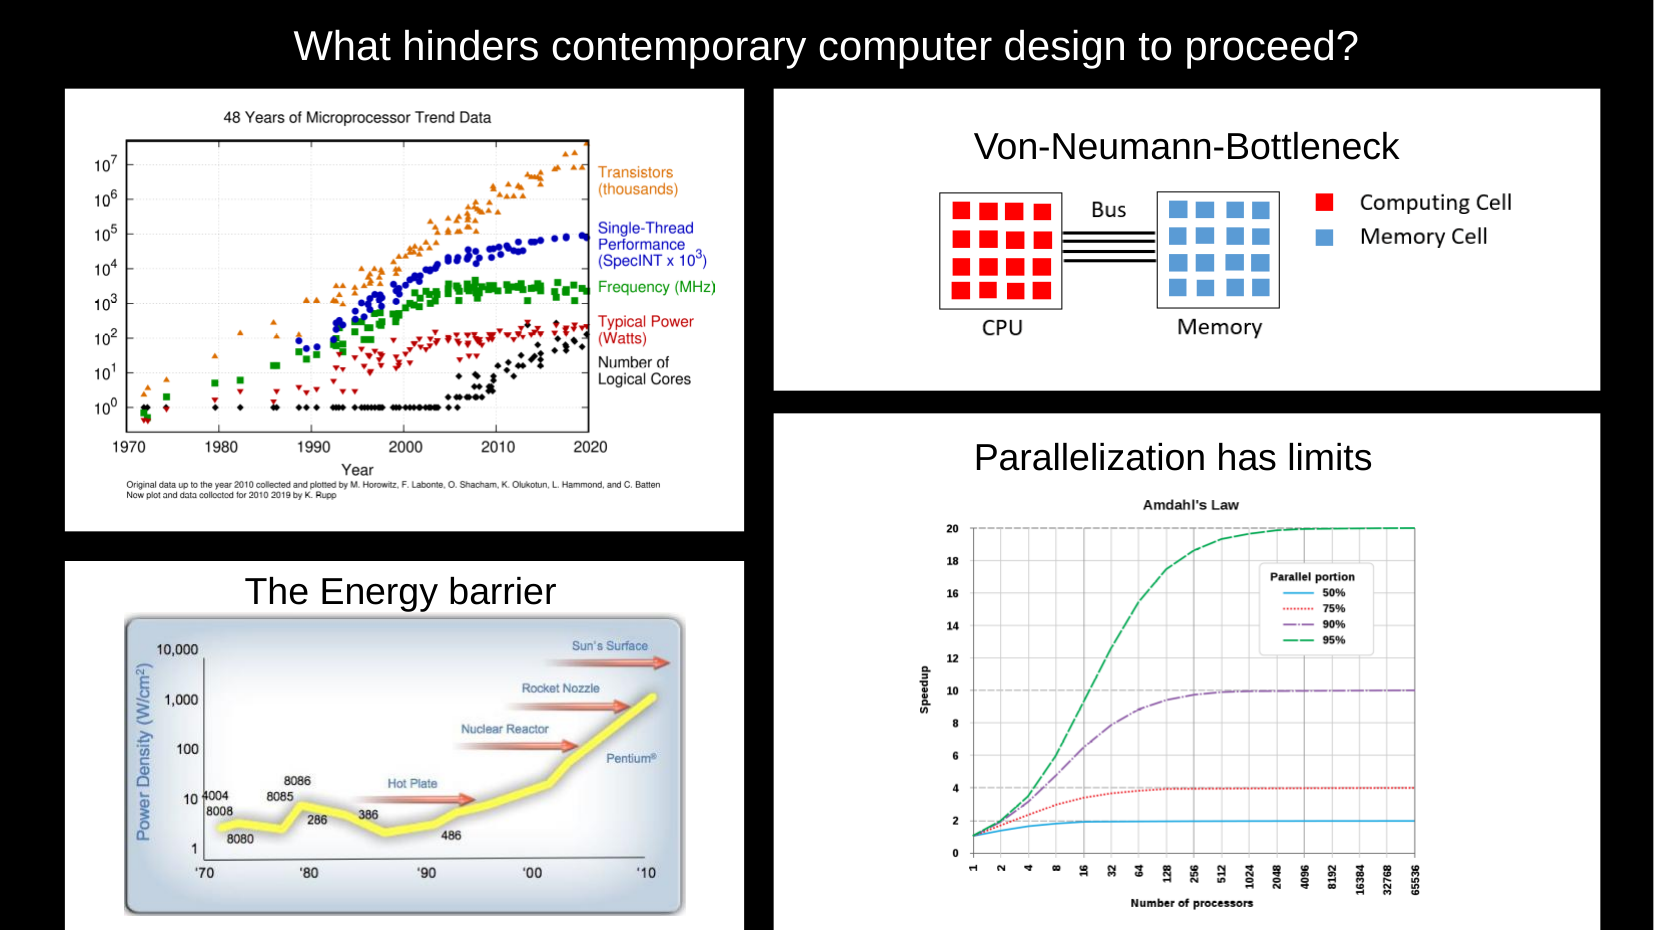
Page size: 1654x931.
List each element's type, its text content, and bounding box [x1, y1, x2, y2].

text_box [773, 88, 1601, 391]
text_box [64, 88, 745, 532]
picture [94, 110, 715, 502]
picture [847, 177, 1527, 362]
picture [124, 612, 686, 916]
text_box The Energy barrier [229, 563, 591, 663]
text_box [773, 413, 1601, 931]
picture [906, 486, 1468, 925]
text_box Von-Neumann-Bottleneck [959, 118, 1415, 217]
text_box What hinders contemporary computer design to proceed? [278, 15, 1375, 77]
text_box [64, 561, 745, 931]
text_box Parallelization has limits [959, 429, 1415, 487]
